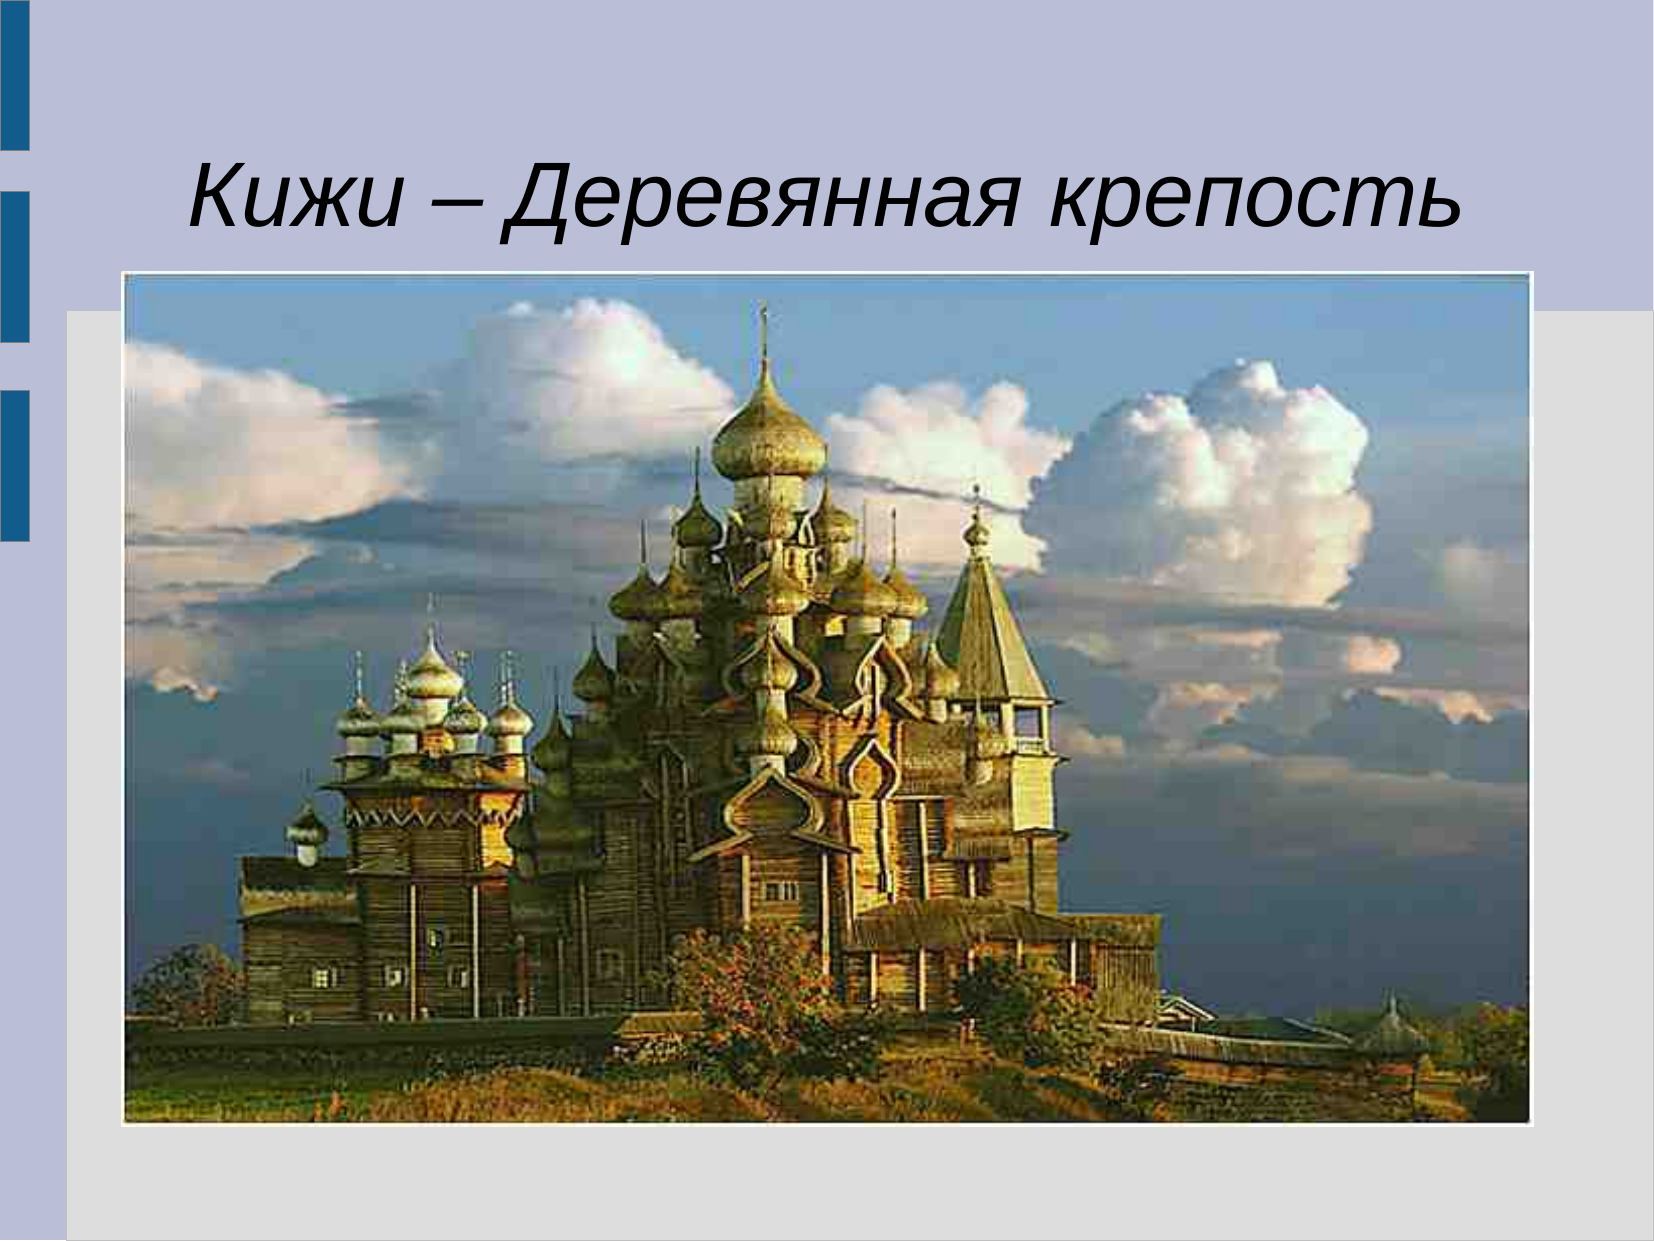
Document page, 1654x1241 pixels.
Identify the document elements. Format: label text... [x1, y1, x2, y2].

picture [121, 271, 1534, 1127]
title Кижи – Деревянная крепость [121, 91, 1534, 271]
